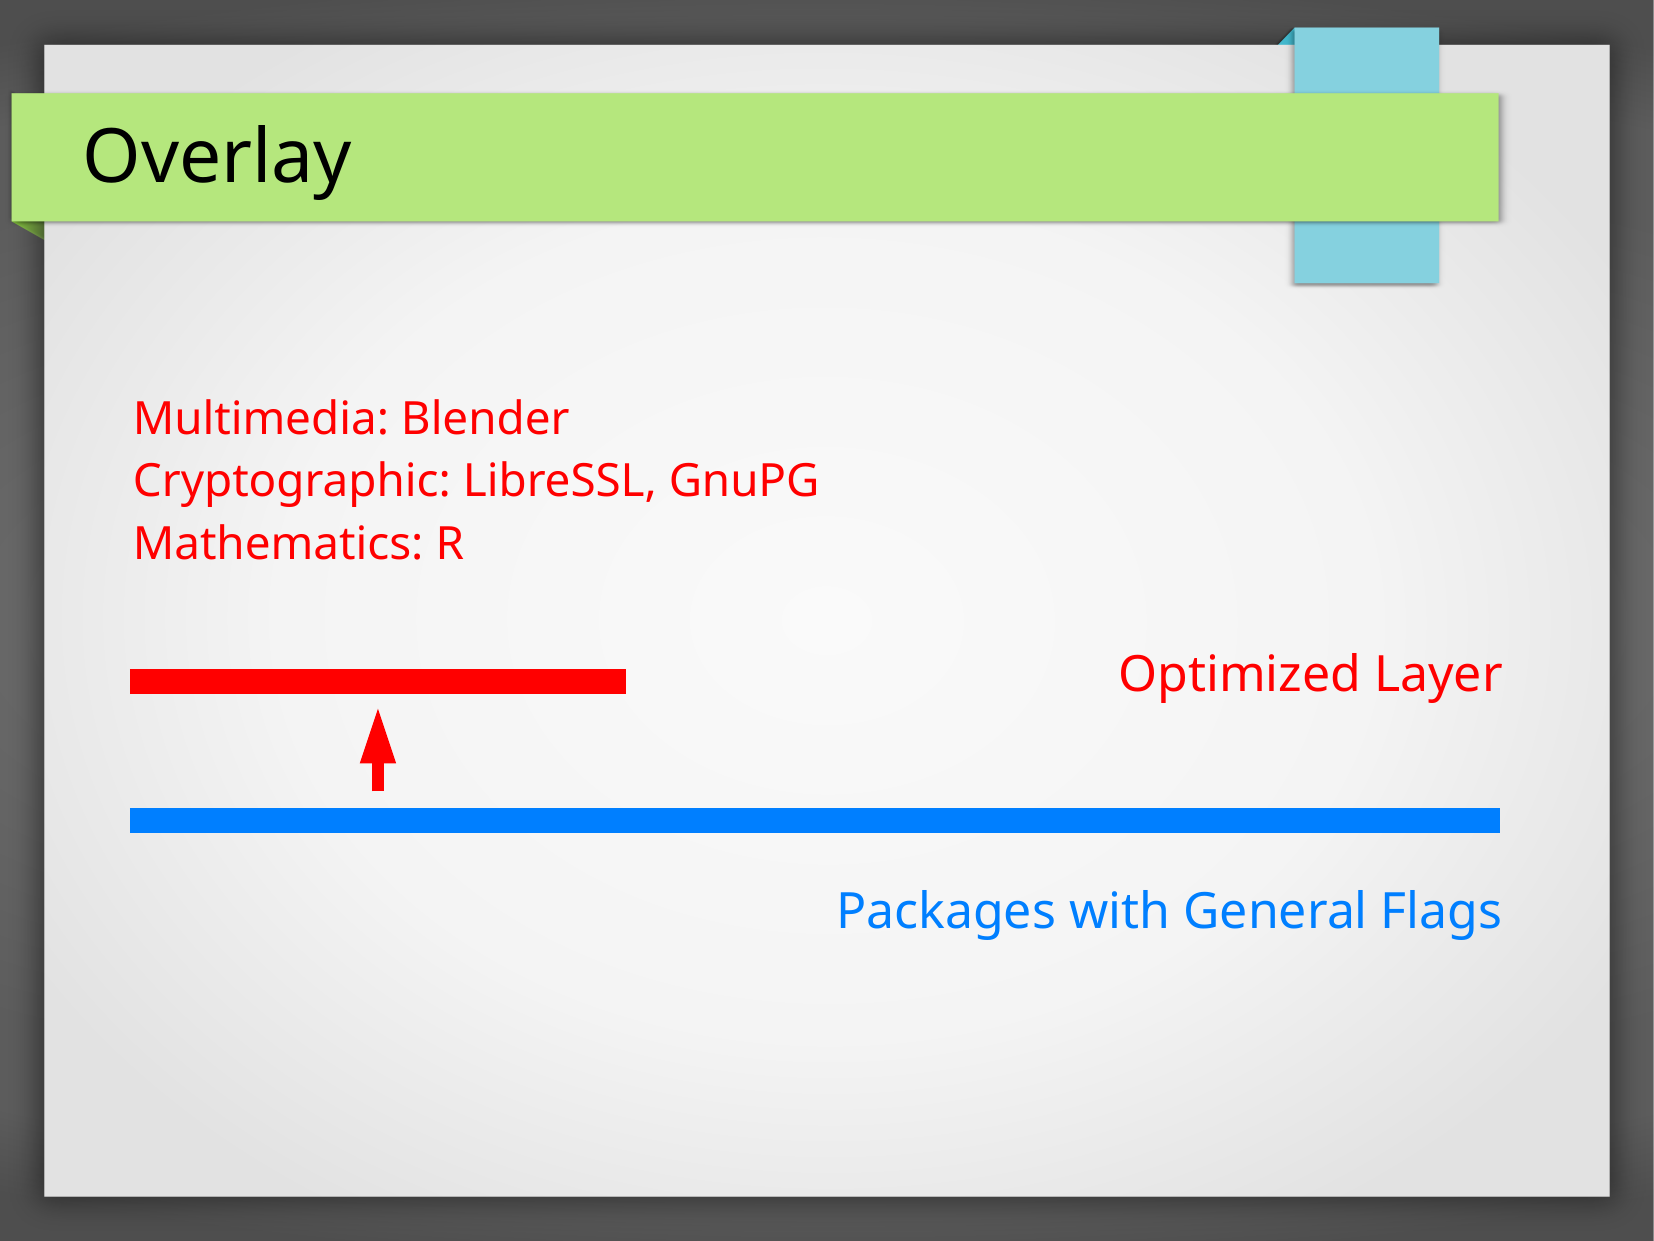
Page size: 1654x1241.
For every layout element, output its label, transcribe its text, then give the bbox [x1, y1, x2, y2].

text_box Optimized Layer [702, 630, 1518, 720]
text_box Multimedia: Blender Cryptographic: LibreSSL, GnuPG Mathematics: R [118, 377, 839, 596]
picture [0, 0, 1654, 1241]
text_box Packages with General Flags [637, 867, 1518, 1031]
title Overlay [82, 94, 1264, 213]
